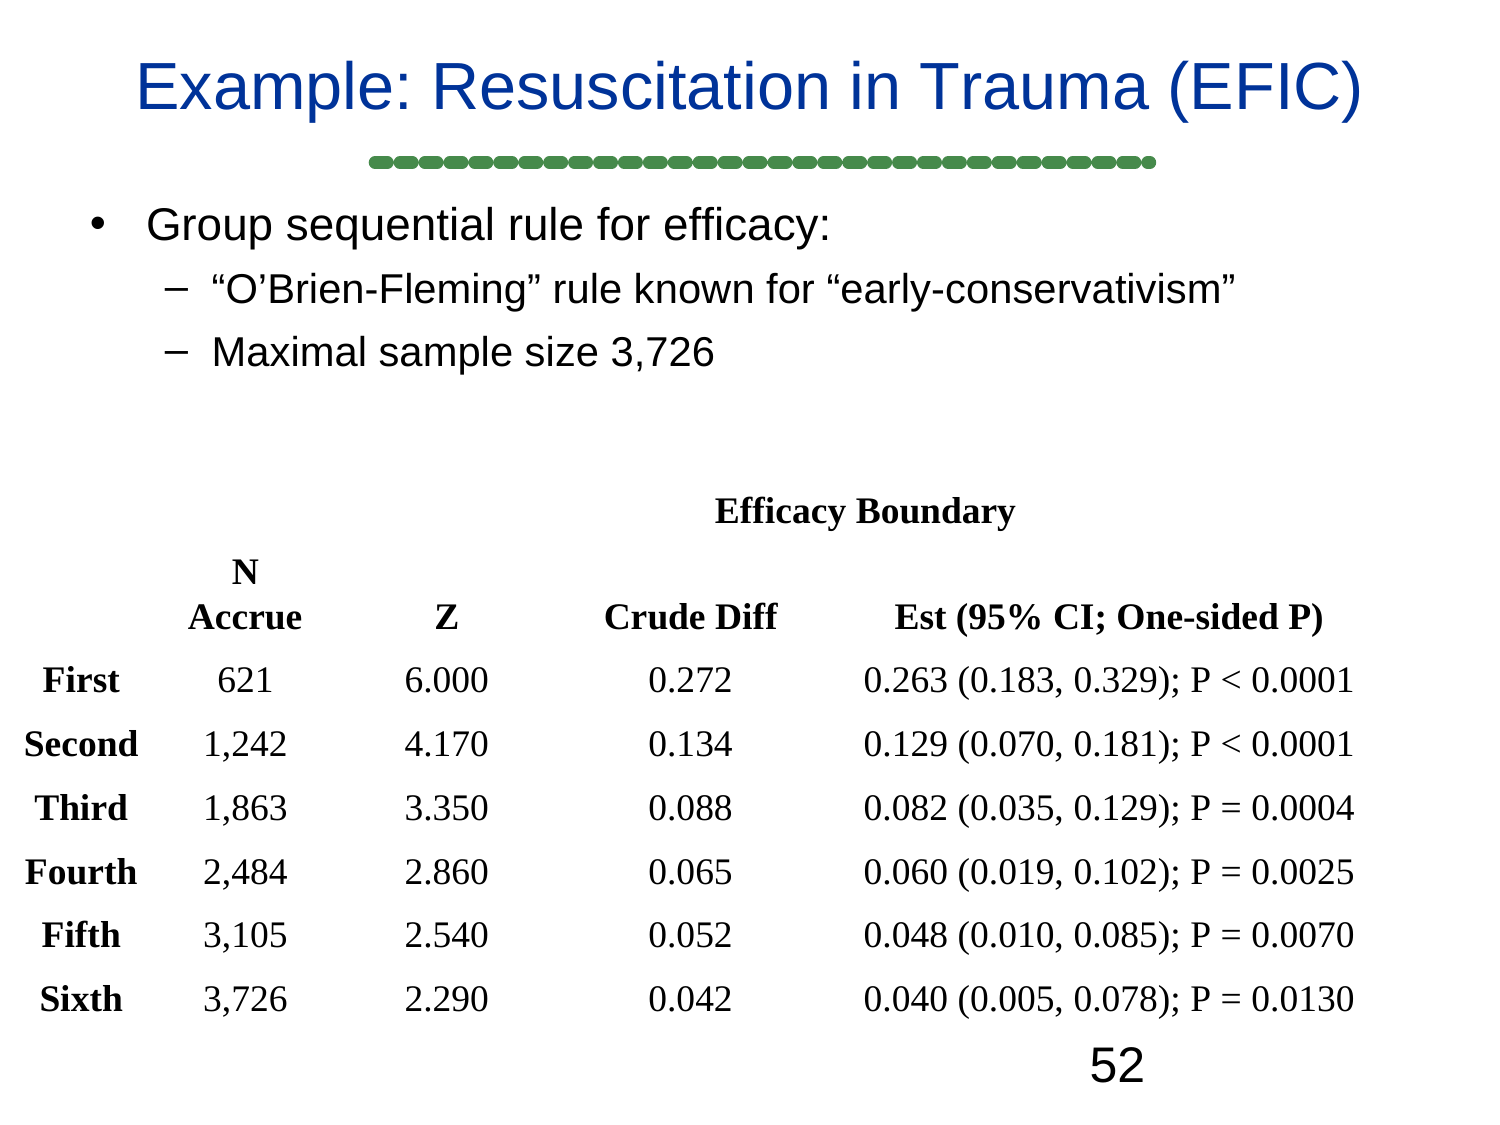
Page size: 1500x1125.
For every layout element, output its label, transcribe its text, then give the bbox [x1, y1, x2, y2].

table_cell 0.042 [566, 963, 815, 1026]
table_cell 3.350 [329, 772, 565, 836]
table_cell 2.860 [329, 836, 565, 899]
table_cell 3,726 [163, 963, 328, 1026]
table_header [1, 463, 162, 644]
table_cell 2,484 [163, 836, 328, 899]
table_cell Third [1, 772, 162, 836]
table_cell 0.048 (0.010, 0.085); P = 0.0070 [816, 899, 1403, 963]
table_cell 0.272 [566, 645, 815, 708]
table_cell 0.040 (0.005, 0.078); P = 0.0130 [816, 963, 1403, 1026]
table_cell 0.052 [566, 899, 815, 963]
table_cell Est (95% CI; One-sided P) [816, 540, 1403, 644]
table_header Efficacy Boundary [329, 463, 1403, 539]
table_cell 1,863 [163, 772, 328, 836]
table_cell 2.290 [329, 963, 565, 1026]
table_cell 0.129 (0.070, 0.181); P < 0.0001 [816, 708, 1403, 772]
table_cell 1,242 [163, 708, 328, 772]
table_cell 3,105 [163, 899, 328, 963]
table_cell 4.170 [329, 708, 565, 772]
table_cell 621 [163, 645, 328, 708]
table_cell 0.263 (0.183, 0.329); P < 0.0001 [816, 645, 1403, 708]
table_cell Crude Diff [566, 540, 815, 644]
table_cell 6.000 [329, 645, 565, 708]
title Example: Resuscitation in Trauma (EFIC) [37, 24, 1463, 141]
table_cell First [1, 645, 162, 708]
table_cell 0.060 (0.019, 0.102); P = 0.0025 [816, 836, 1403, 899]
table_cell 0.082 (0.035, 0.129); P = 0.0004 [816, 772, 1403, 836]
table_header N Accrue [163, 463, 328, 644]
table_cell 0.134 [566, 708, 815, 772]
table_cell Fourth [1, 836, 162, 899]
table_cell 2.540 [329, 899, 565, 963]
list Group sequential rule for efficacy: “O’Brien-Fleming” rule known for “early-conservativism” Maximal sample size 3,726 [75, 187, 1426, 1050]
table_cell Sixth [1, 963, 162, 1026]
table_cell Z [329, 540, 565, 644]
table_cell 0.088 [566, 772, 815, 836]
table_cell Second [1, 708, 162, 772]
table_cell Fifth [1, 899, 162, 963]
table_cell 0.065 [566, 836, 815, 899]
